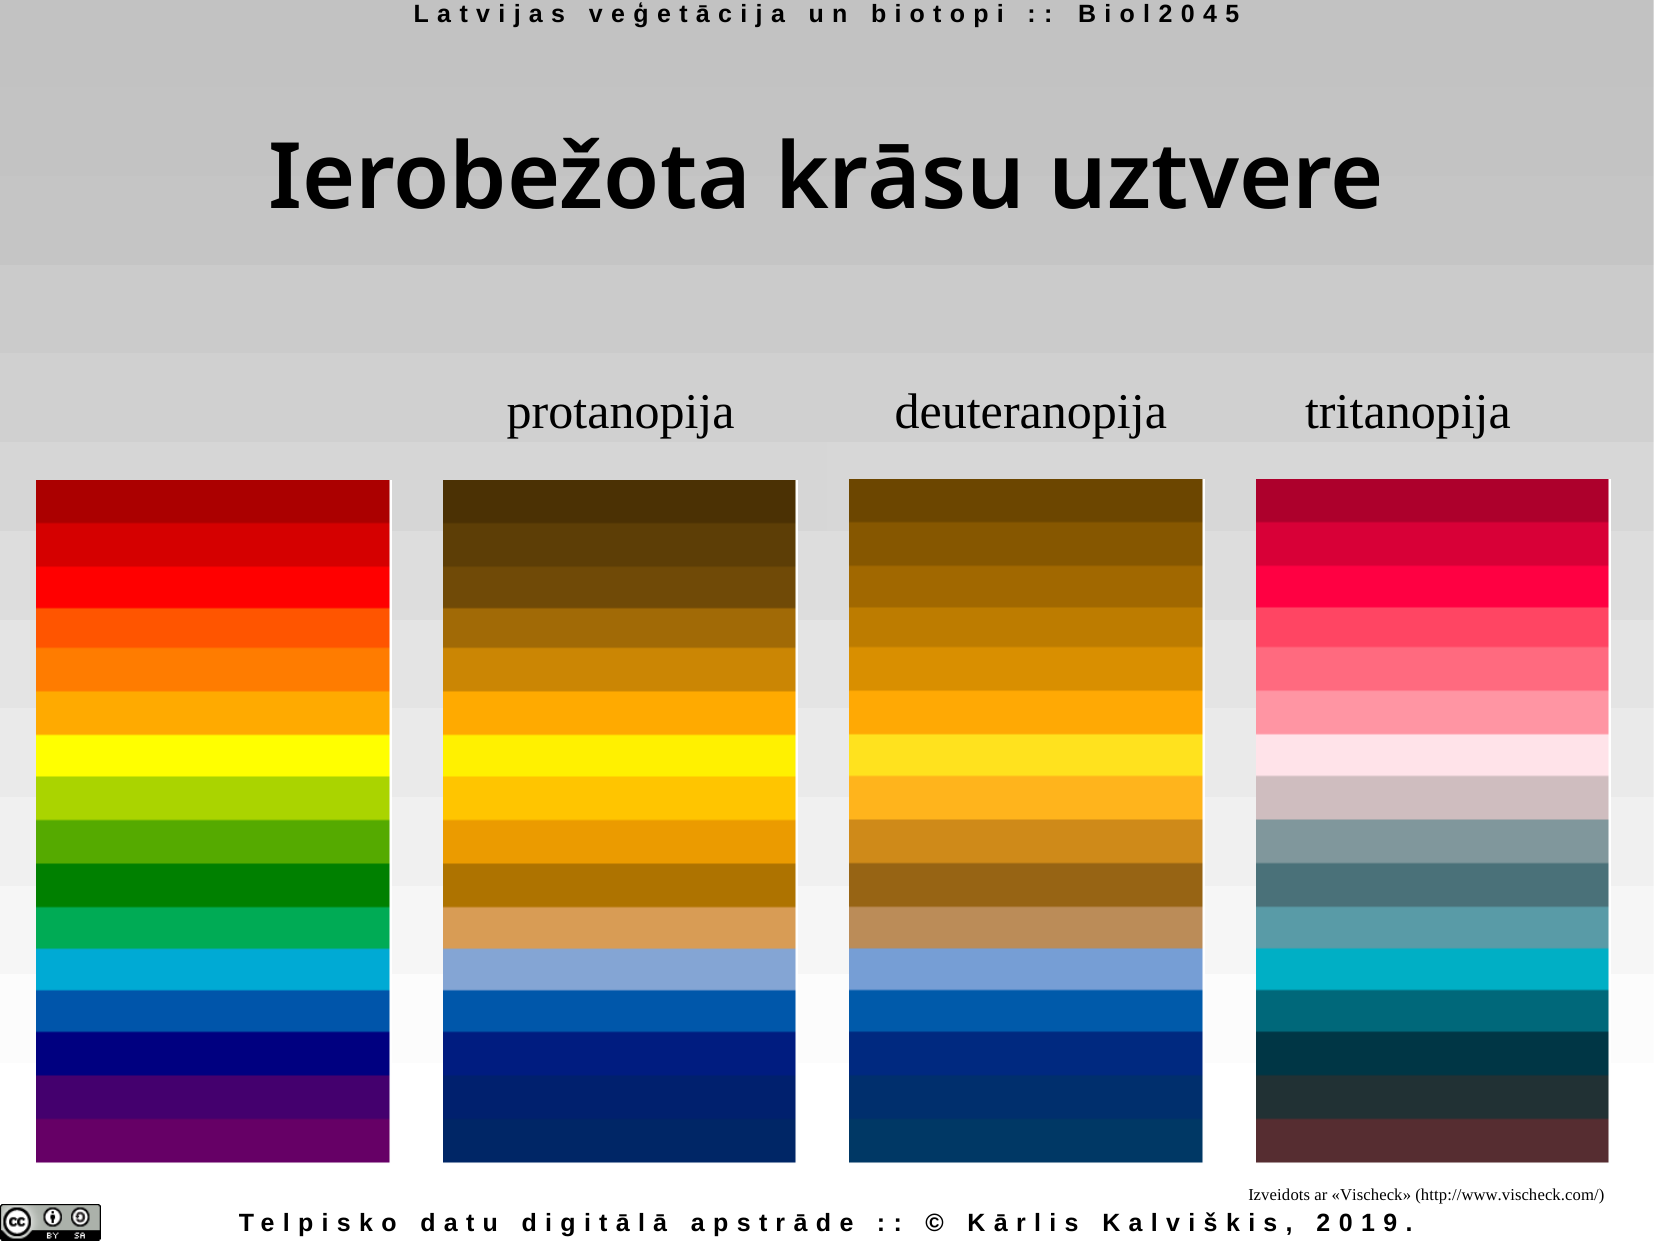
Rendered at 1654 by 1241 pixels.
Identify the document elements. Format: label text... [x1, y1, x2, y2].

text_box tritanopija [1305, 383, 1512, 441]
text_box Izveidots ar «Vischeck» (http://www.vischeck.com/) [1250, 1185, 1606, 1204]
text_box protanopija [506, 383, 736, 441]
picture [0, 0, 1654, 1241]
text_box deuteranopija [894, 383, 1168, 441]
title Ierobežota krāsu uztvere [29, 49, 1625, 296]
